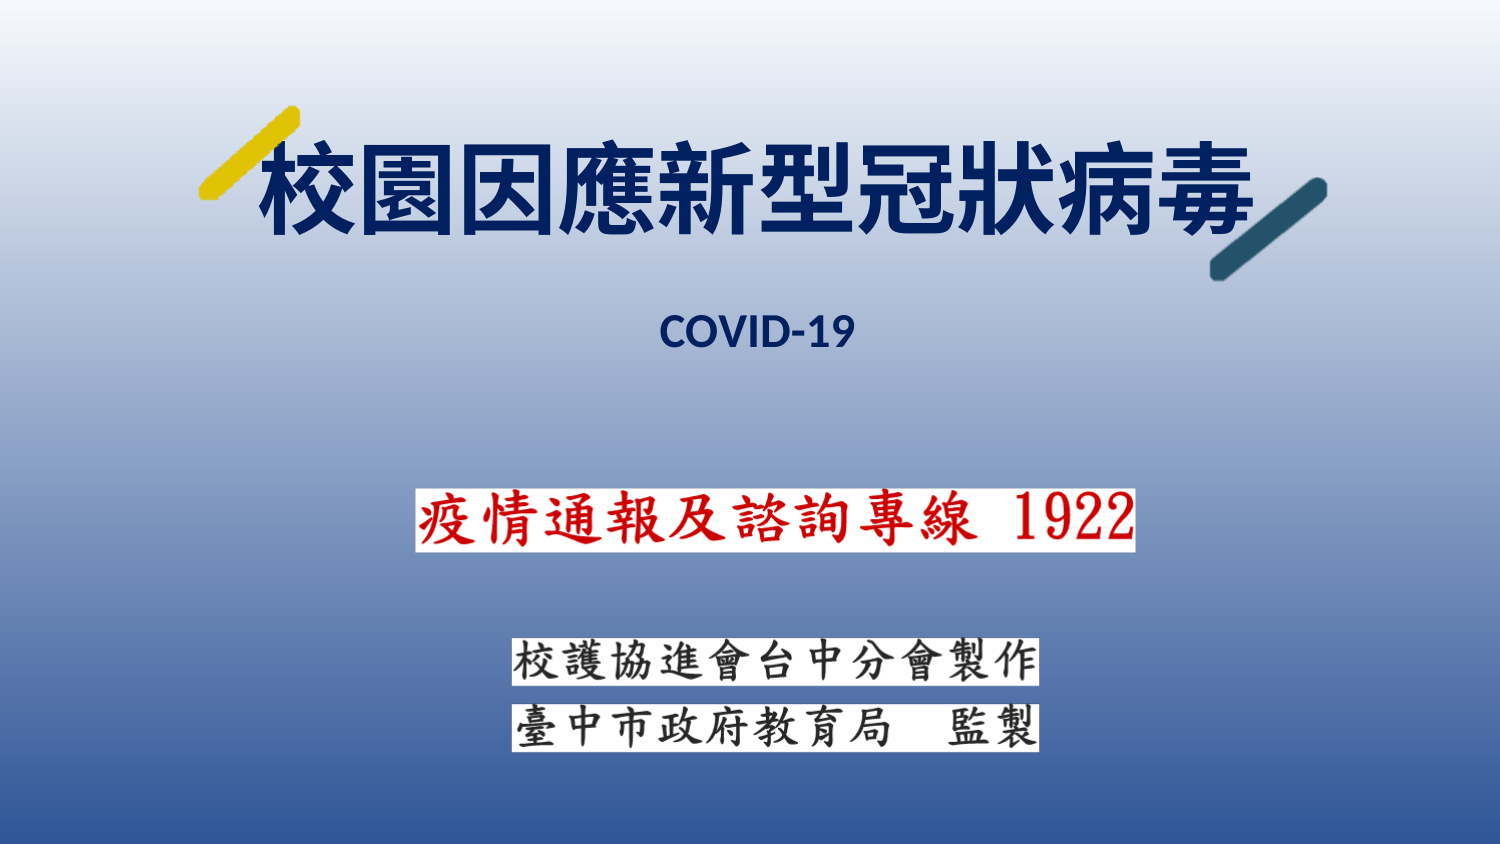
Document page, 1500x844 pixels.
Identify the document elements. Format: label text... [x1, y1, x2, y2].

picture [342, 456, 1210, 783]
picture [1208, 177, 1328, 282]
picture [198, 105, 302, 206]
text_box COVID-19 [324, 274, 1191, 373]
text_box 校園因應新型冠狀病毒 [58, 94, 1457, 262]
